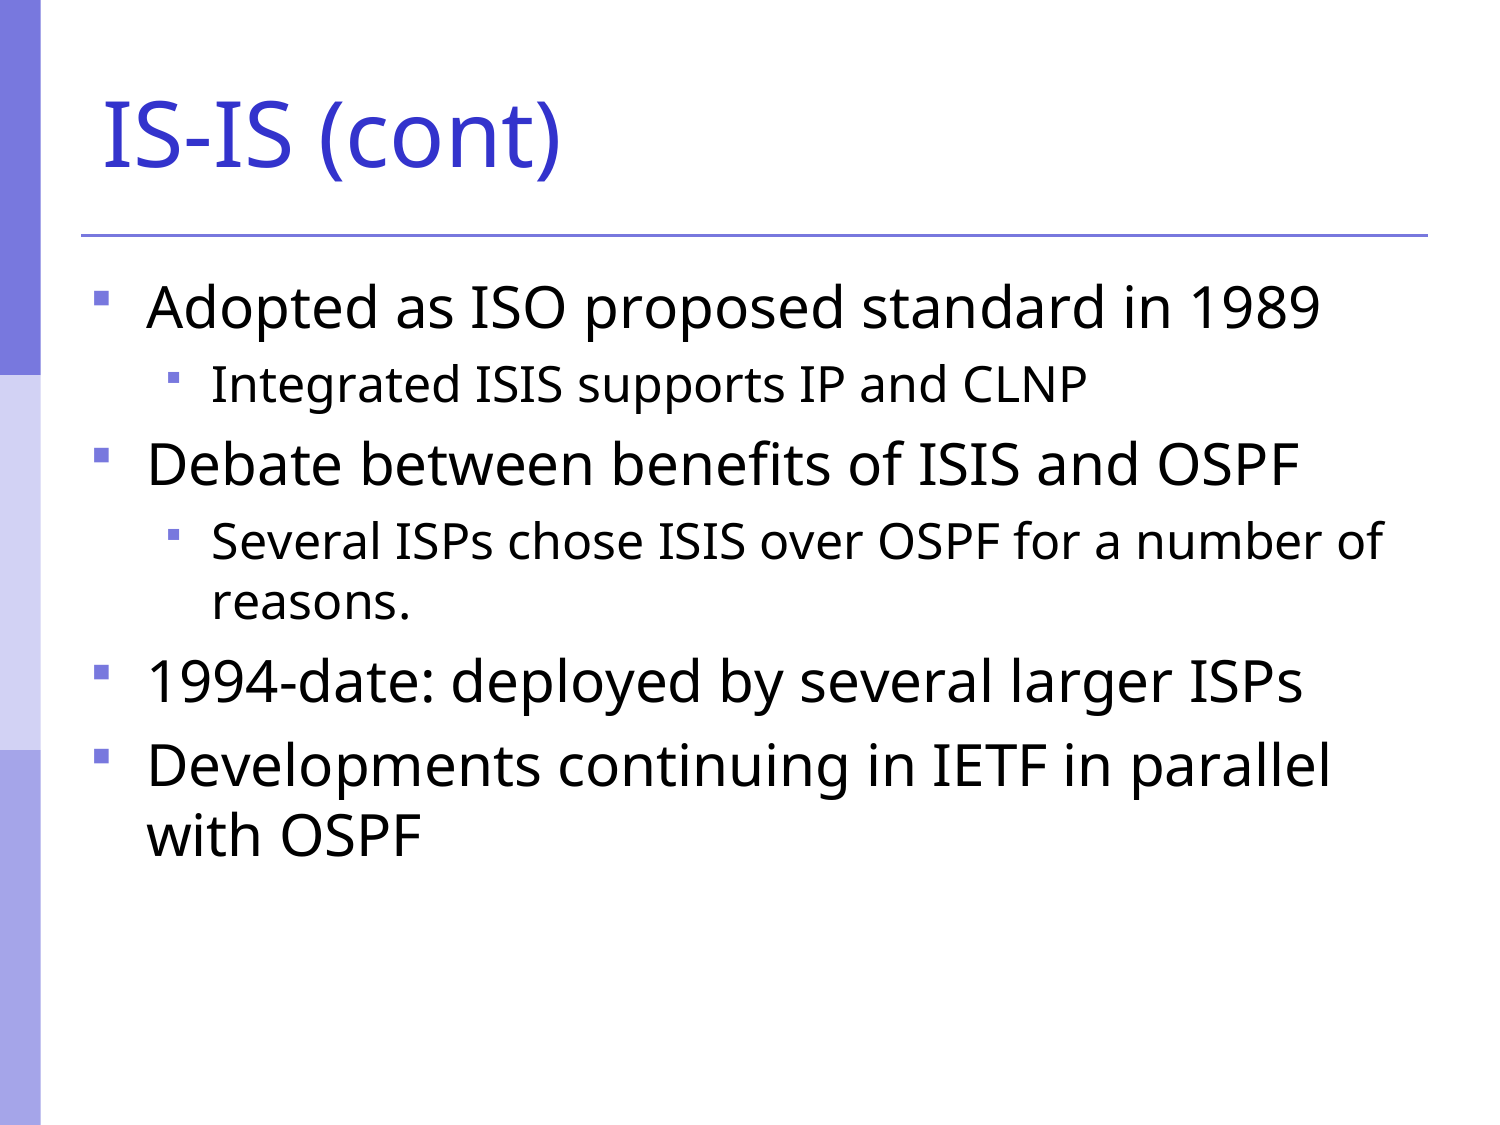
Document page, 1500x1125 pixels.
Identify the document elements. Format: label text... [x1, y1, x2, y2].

list Adopted as ISO proposed standard in 1989 Integrated ISIS supports IP and CLNP Debate between benefits of ISIS and OSPF Several ISPs chose ISIS over OSPF for a number of reasons. 1994-date: deployed by several larger ISPs Developments continuing in IETF in parallel with OSPF [75, 262, 1426, 1063]
title IS-IS (cont) [87, 37, 1363, 225]
